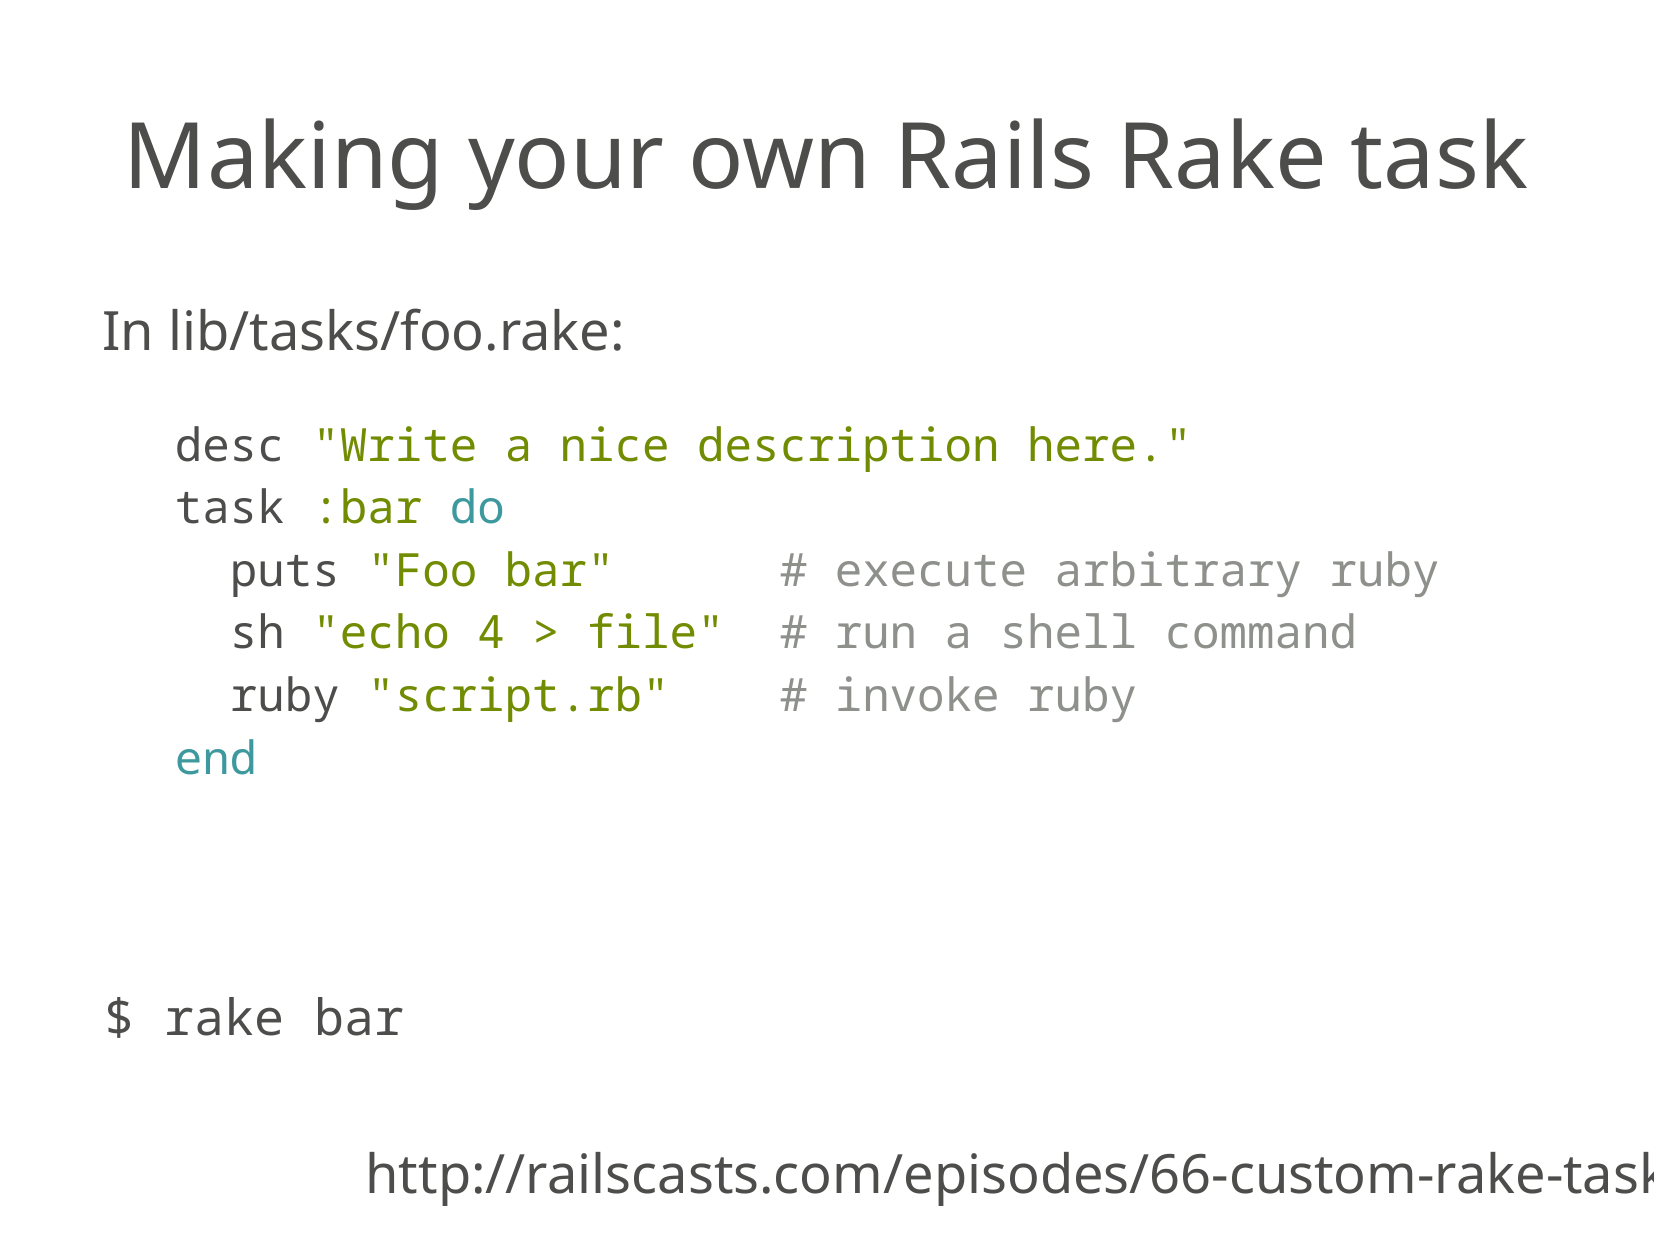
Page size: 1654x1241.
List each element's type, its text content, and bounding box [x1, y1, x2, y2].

title Making your own Rails Rake task [82, 49, 1571, 257]
text_box $ rake bar [90, 975, 618, 1096]
text_box desc "Write a nice description here." task :bar do puts "Foo bar" # execute arbitrary ruby sh "echo 4 > file" # run a shell command ruby "script.rb" # invoke ruby end [105, 405, 1455, 854]
text_box http://railscasts.com/episodes/66-custom-rake-tasks [350, 1128, 1636, 1216]
text_box In lib/tasks/foo.rake: [87, 285, 616, 372]
